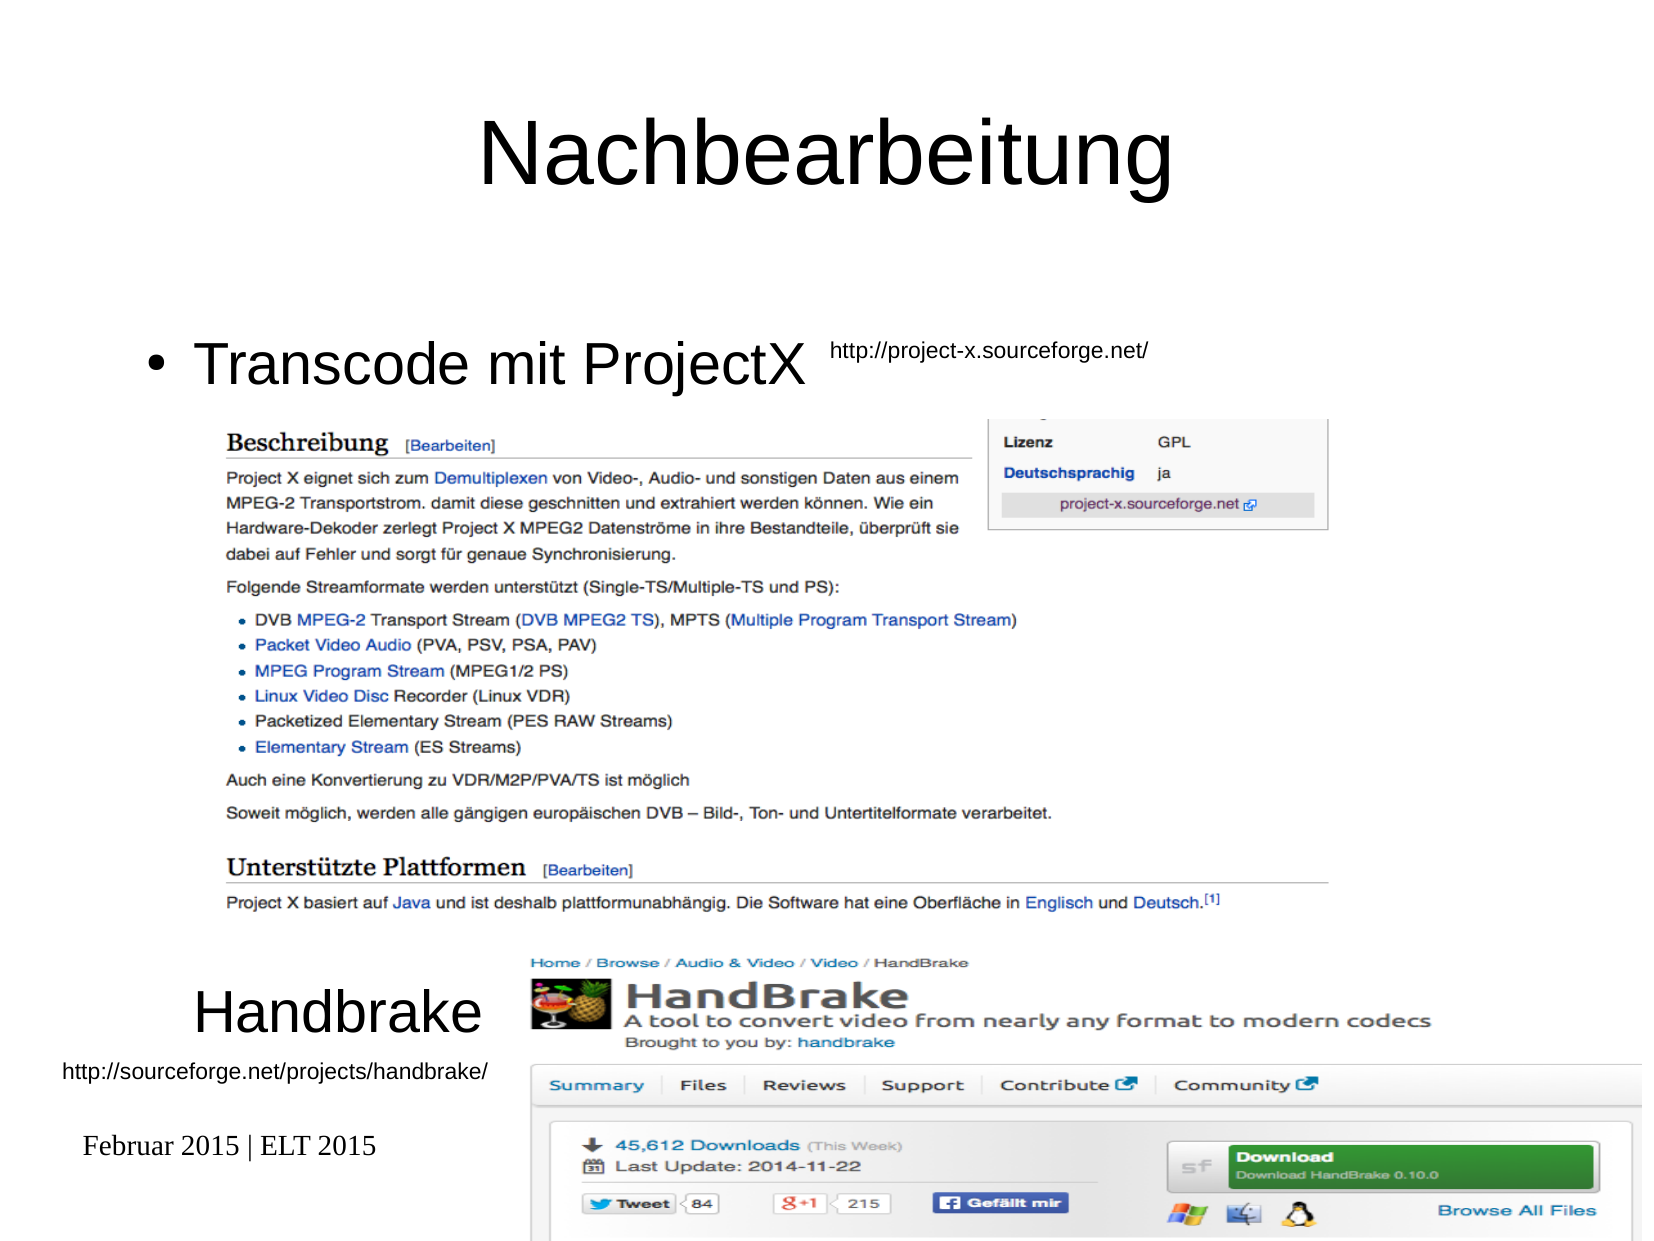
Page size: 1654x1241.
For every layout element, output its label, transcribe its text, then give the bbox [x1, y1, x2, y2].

text_box http://project-x.sourceforge.net/ [814, 330, 1364, 388]
text_box http://sourceforge.net/projects/handbrake/ [47, 1051, 512, 1108]
picture [212, 419, 1339, 922]
picture [522, 944, 1642, 1241]
title Nachbearbeitung [82, 49, 1571, 257]
list Transcode mit ProjectX Handbrake [129, 330, 1619, 1050]
